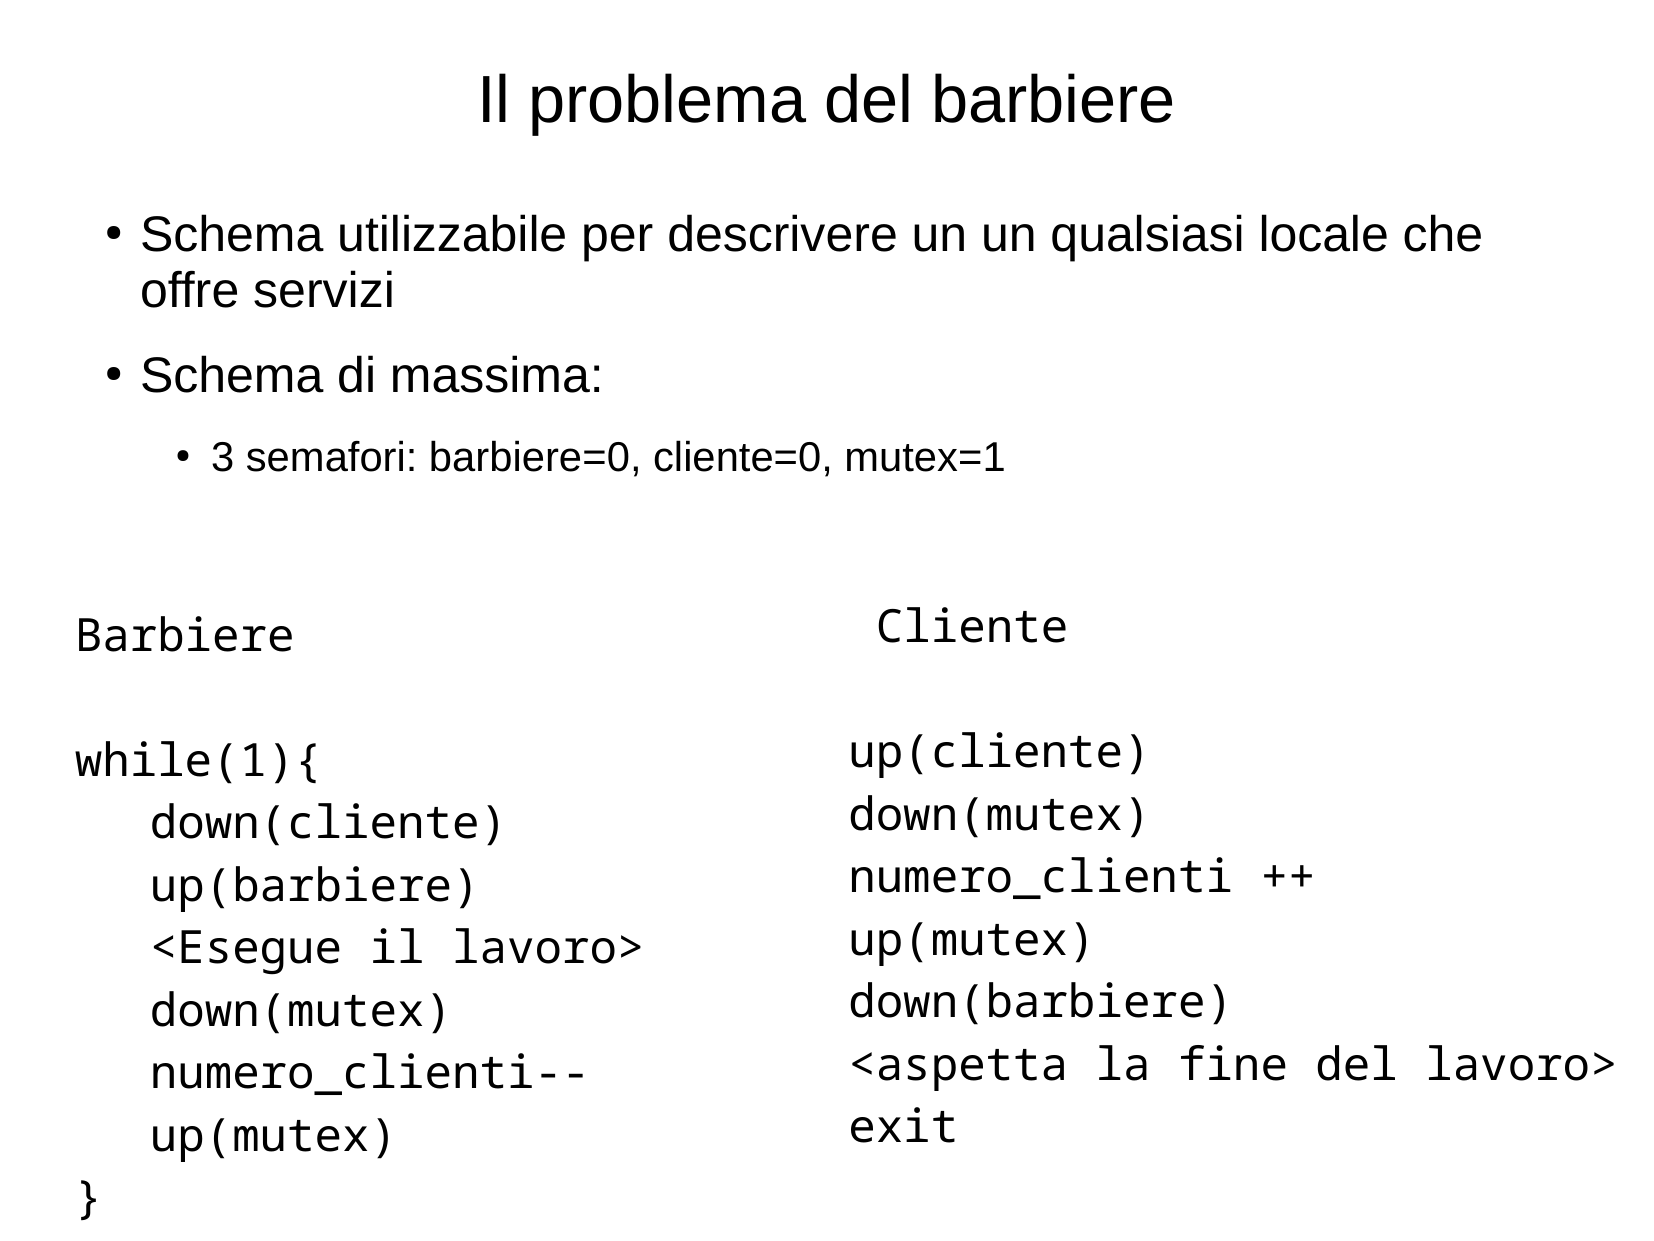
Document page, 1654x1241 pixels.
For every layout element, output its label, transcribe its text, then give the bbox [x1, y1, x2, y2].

title Il problema del barbiere [82, 0, 1571, 204]
text_box Schema utilizzabile per descrivere un un qualsiasi locale che offre servizi [90, 198, 1501, 404]
text_box Barbiere while(1){ down(cliente) up(barbiere) <Esegue il lavoro> down(mutex) numero_clienti-- up(mutex) } [60, 543, 826, 1188]
text_box Schema di massima: 3 semafori: barbiere=0, cliente=0, mutex=1 [90, 404, 1501, 566]
text_box Cliente up(cliente) down(mutex) numero_clienti ++ up(mutex) down(barbiere) <aspetta la fine del lavoro> exit [833, 535, 1654, 1132]
